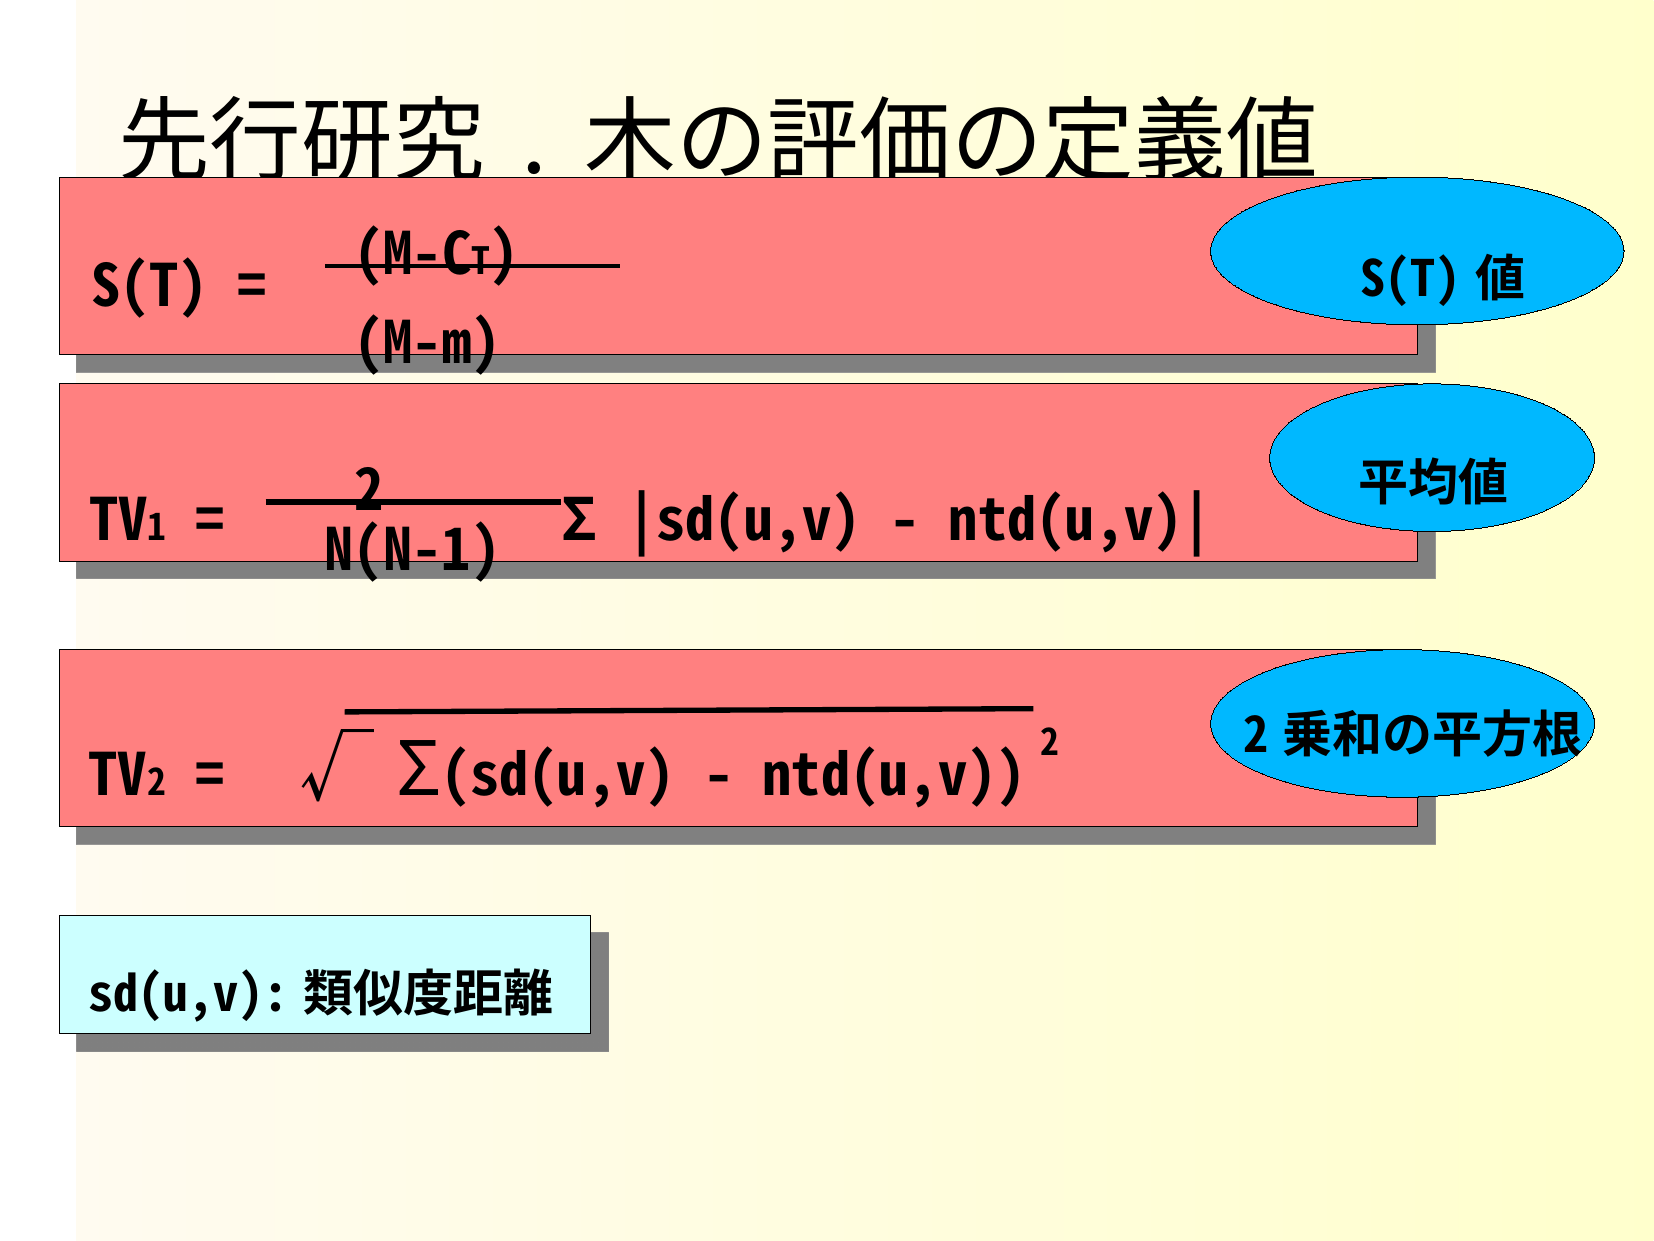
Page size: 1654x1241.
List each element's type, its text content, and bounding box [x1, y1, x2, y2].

text_box 2乗和の平方根 [1240, 691, 1595, 827]
text_box 2 [354, 442, 443, 502]
text_box TV2 = √Σ(sd(u,v) - ntd(u,v)) [88, 708, 1240, 784]
text_box [59, 383, 1595, 562]
text_box 平均値 [1358, 442, 1510, 502]
title 先行研究.木の評価の定義値 [118, 29, 1531, 189]
list [121, 827, 1534, 1127]
text_box [59, 177, 1620, 355]
text_box S(T)値 [1240, 236, 1635, 292]
text_box TV1 = Σ |sd(u,v) - ntd(u,v)| [443, 472, 1241, 531]
text_box (M-m) [354, 295, 532, 355]
text_box 2 [1037, 708, 1063, 753]
text_box N(N-1) [324, 502, 704, 562]
text_box [59, 915, 591, 1034]
text_box [59, 649, 1575, 827]
list [121, 516, 1534, 669]
list [121, 344, 1534, 399]
text_box TV1 = Σ |sd(u,v) - ntd(u,v)| [89, 472, 354, 531]
text_box S(T) = [88, 236, 272, 300]
text_box sd(u,v):類似度距離 [88, 953, 1516, 1004]
text_box (M-CT) [354, 206, 574, 266]
